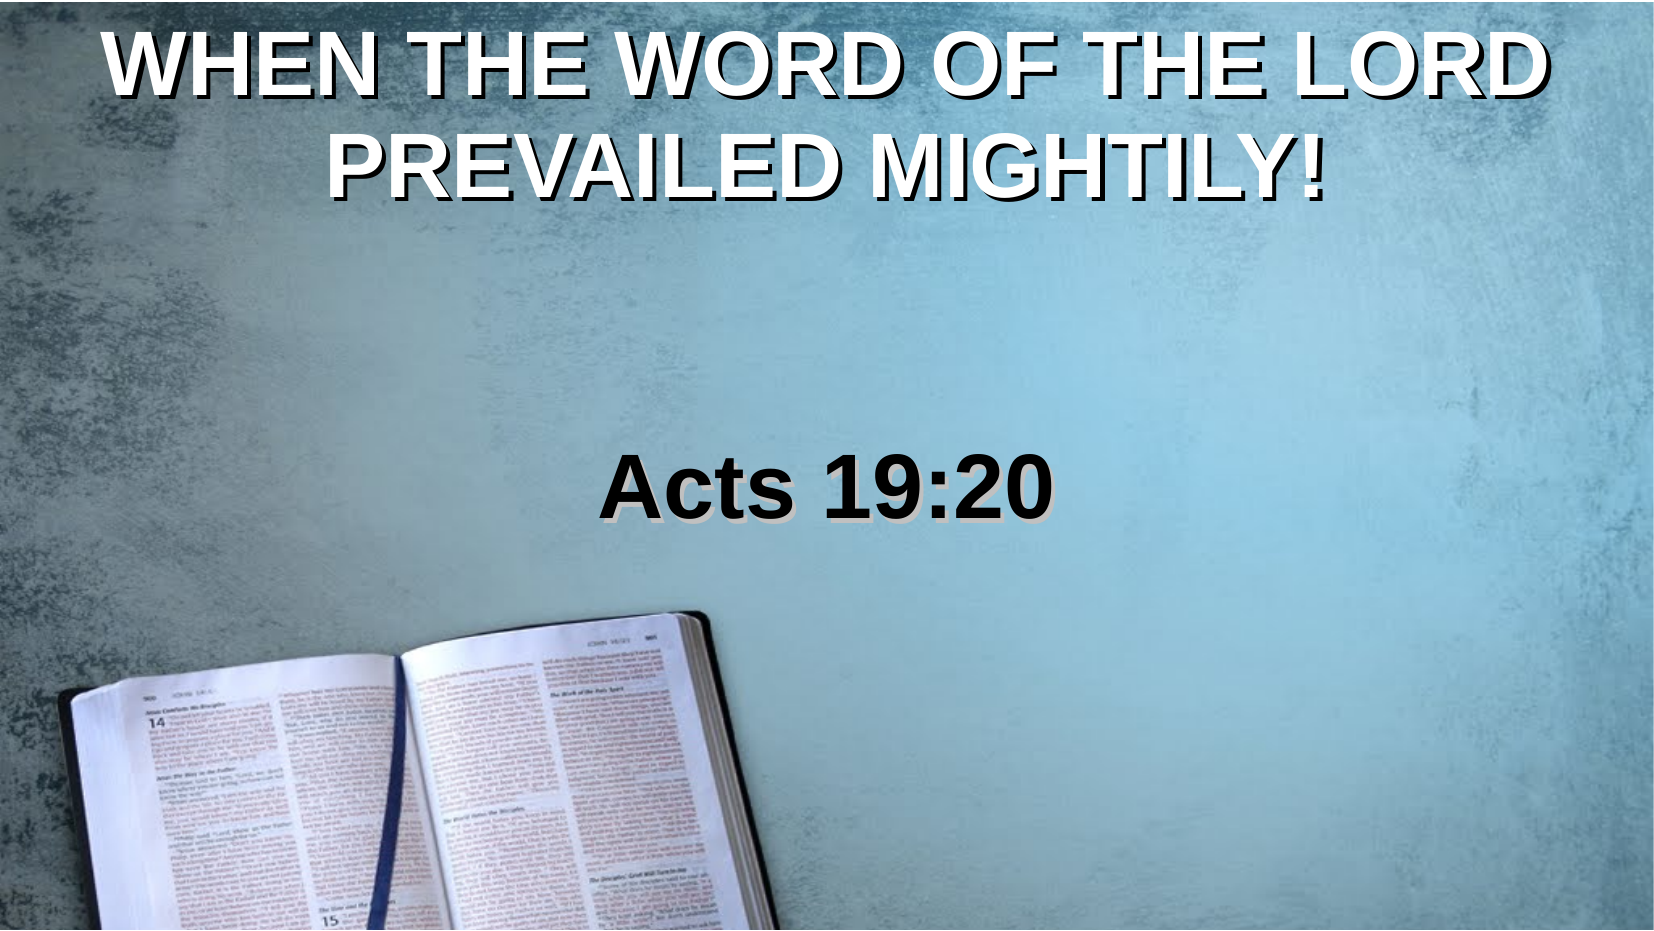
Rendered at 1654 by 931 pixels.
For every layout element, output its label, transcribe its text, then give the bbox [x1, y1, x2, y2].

title WHEN THE WORD OF THE LORD PREVAILED MIGHTILY! [82, 12, 1571, 217]
subtitle Acts 19:20 [82, 217, 1571, 758]
picture [0, 2, 1654, 930]
